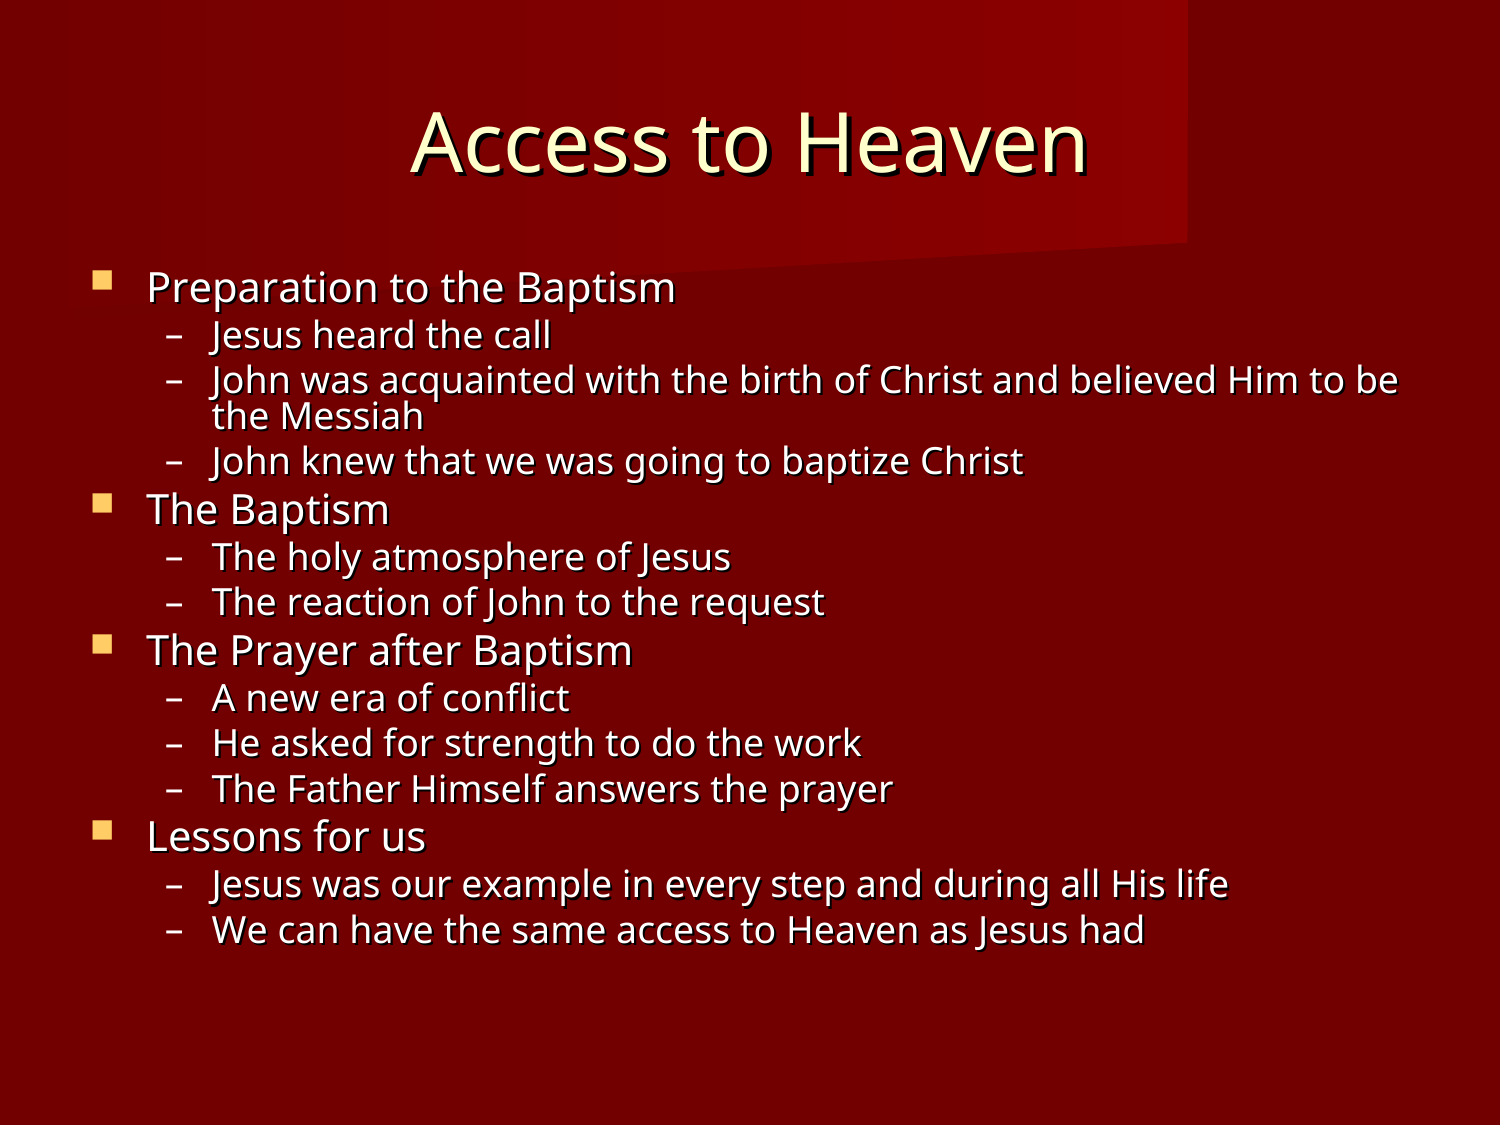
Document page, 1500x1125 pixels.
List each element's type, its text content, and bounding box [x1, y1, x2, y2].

title Access to Heaven [75, 45, 1426, 233]
list Preparation to the Baptism Jesus heard the call John was acquainted with the birth of Christ and believed Him to be the Messiah John knew that we was going to baptize Christ The Baptism The holy atmosphere of Jesus The reaction of John to the request The Prayer after Baptism A new era of conflict He asked for strength to do the work The Father Himself answers the prayer Lessons for us Jesus was our example in every step and during all His life We can have the same access to Heaven as Jesus had [75, 262, 1426, 1035]
